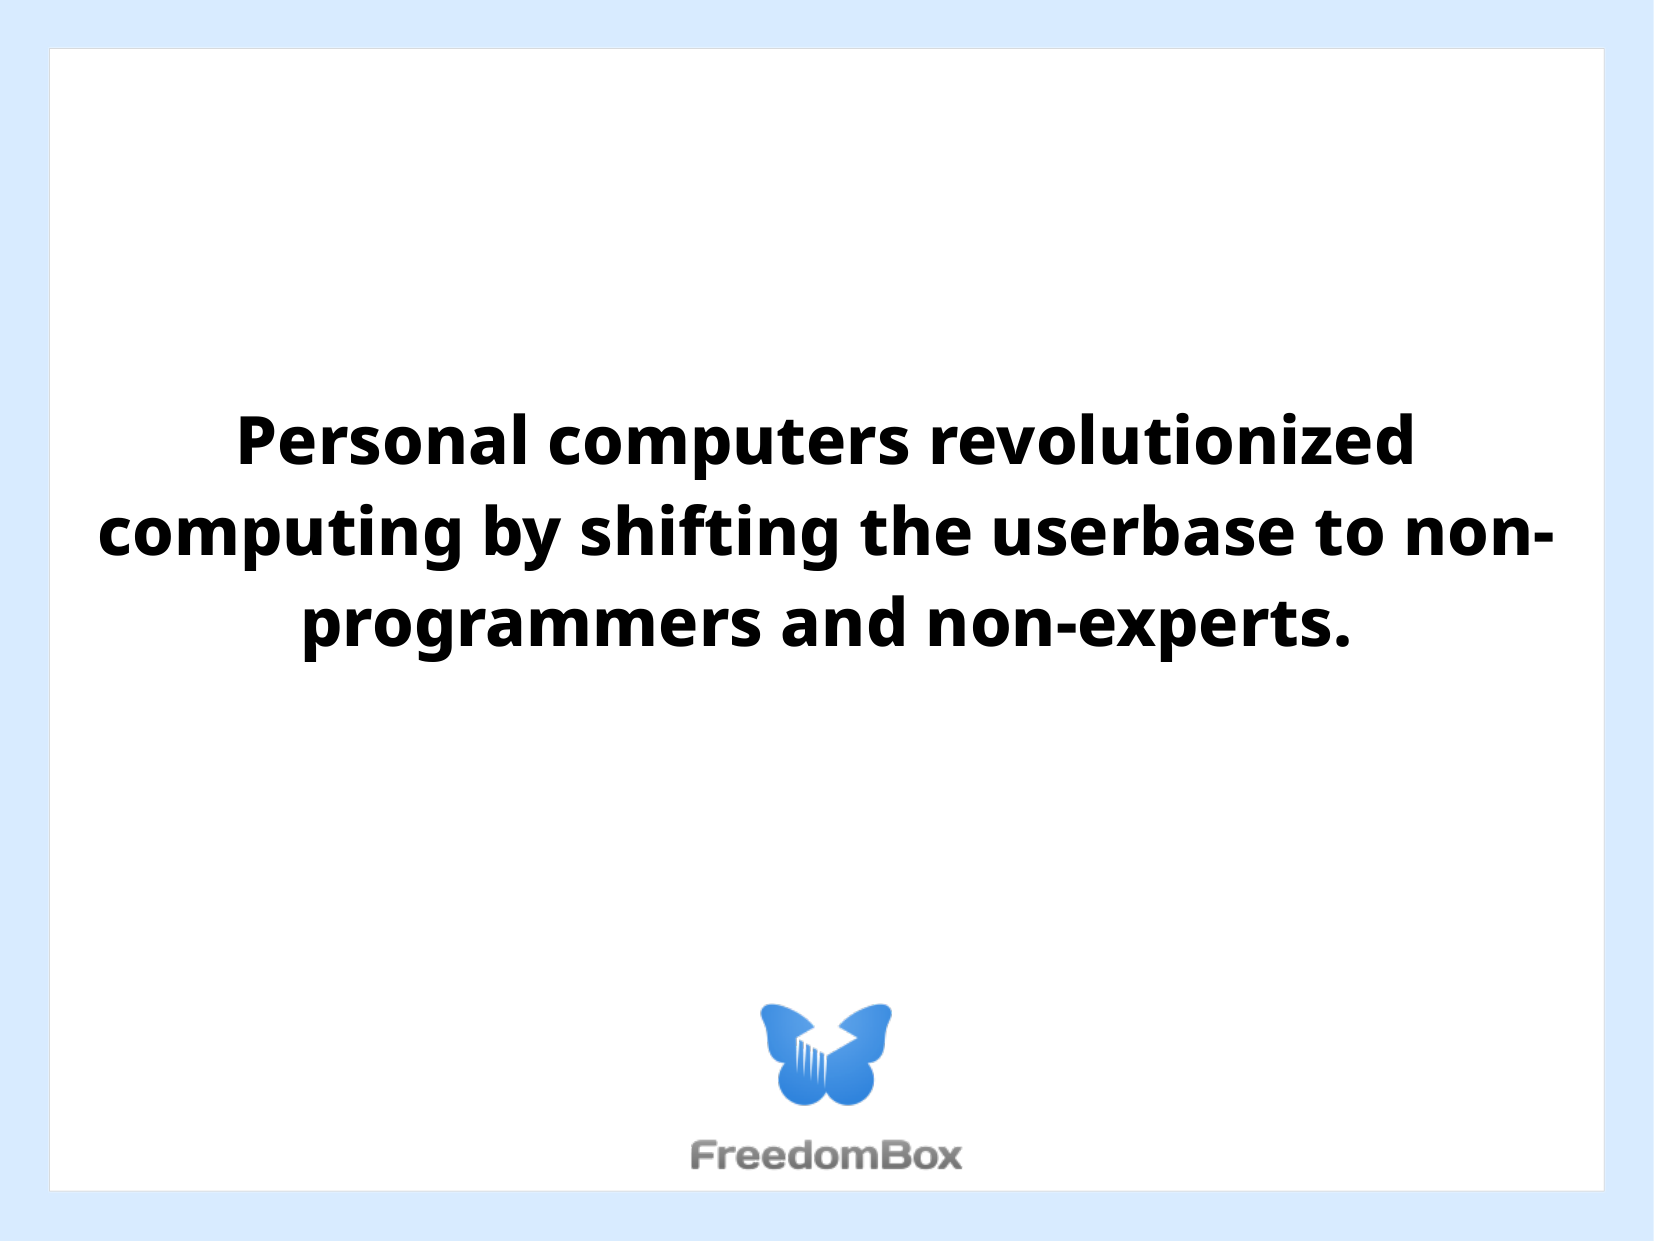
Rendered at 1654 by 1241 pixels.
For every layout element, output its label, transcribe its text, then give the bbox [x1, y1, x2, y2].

picture [0, 0, 1654, 1241]
subtitle Personal computers revolutionized computing by shifting the userbase to non-programmers and non-experts. [82, 49, 1571, 1010]
